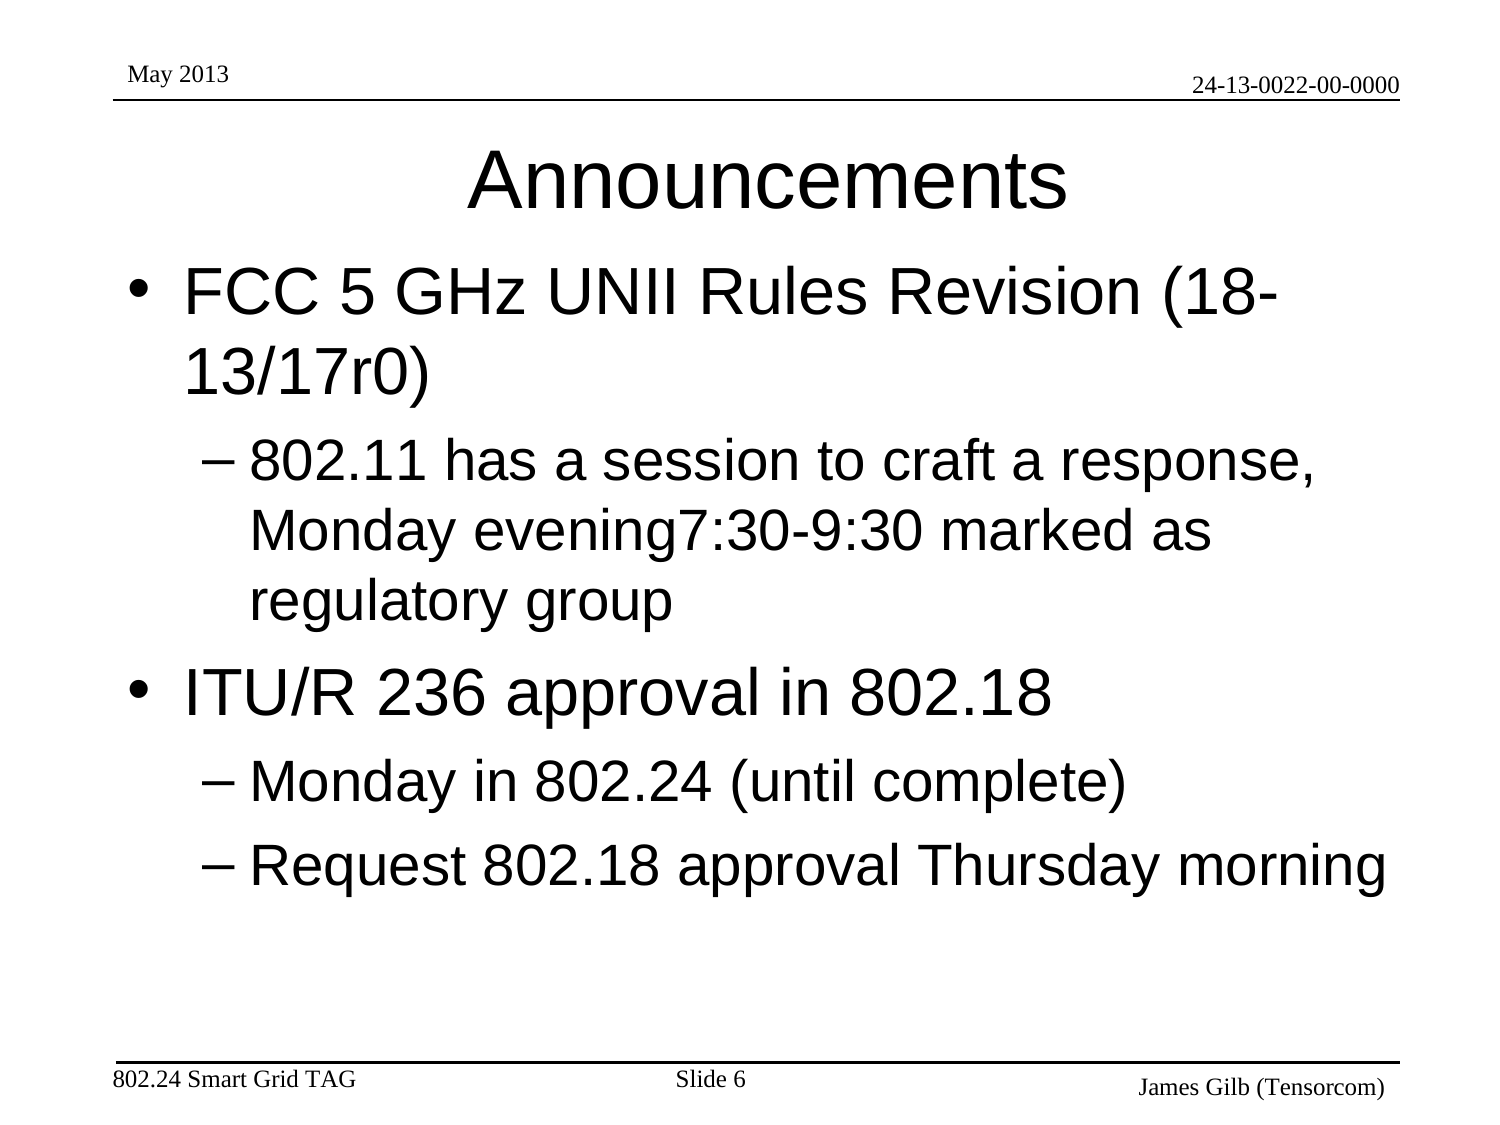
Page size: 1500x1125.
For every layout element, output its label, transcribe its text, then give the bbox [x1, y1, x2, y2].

list FCC 5 GHz UNII Rules Revision (18-13/17r0) 802.11 has a session to craft a response, Monday evening7:30-9:30 marked as regulatory group ITU/R 236 approval in 802.18 Monday in 802.24 (until complete) Request 802.18 approval Thursday morning [112, 239, 1426, 1051]
title Announcements [112, 112, 1426, 238]
